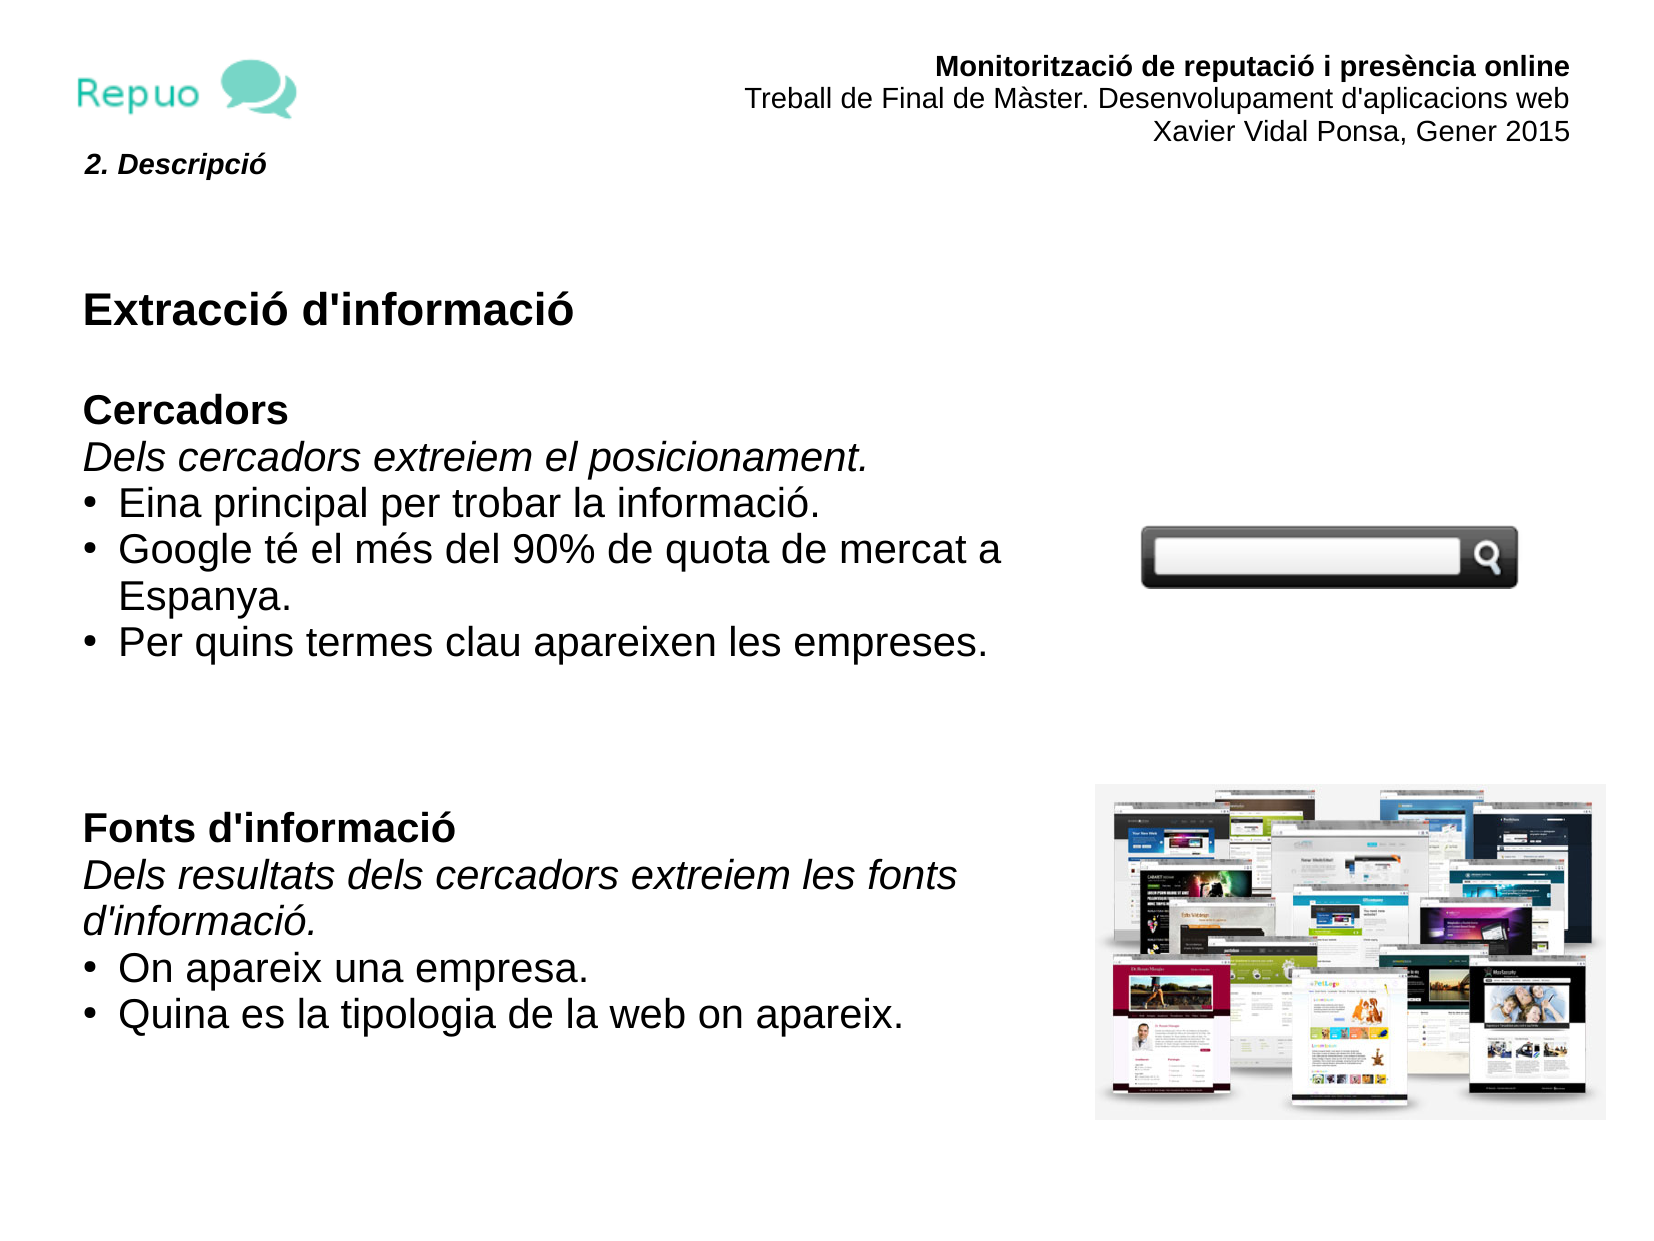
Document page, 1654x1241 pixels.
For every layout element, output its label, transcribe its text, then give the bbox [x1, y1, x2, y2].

title Monitorització de reputació i presència online Treball de Final de Màster. Desenvolupament d'aplicacions web Xavier Vidal Ponsa, Gener 2015 2. Descripció [82, 49, 1571, 215]
picture [58, 32, 309, 150]
picture [1095, 784, 1606, 1120]
subtitle Extracció d'informació Cercadors Dels cercadors extreiem el posicionament. Eina principal per trobar la informació. Google té el més del 90% de quota de mercat a Espanya. Per quins termes clau apareixen les empreses. Fonts d'informació Dels resultats dels cercadors extreiem les fonts d'informació. On apareix una empresa. Quina es la tipologia de la web on apareix. [82, 284, 1051, 1235]
picture [1140, 525, 1523, 589]
